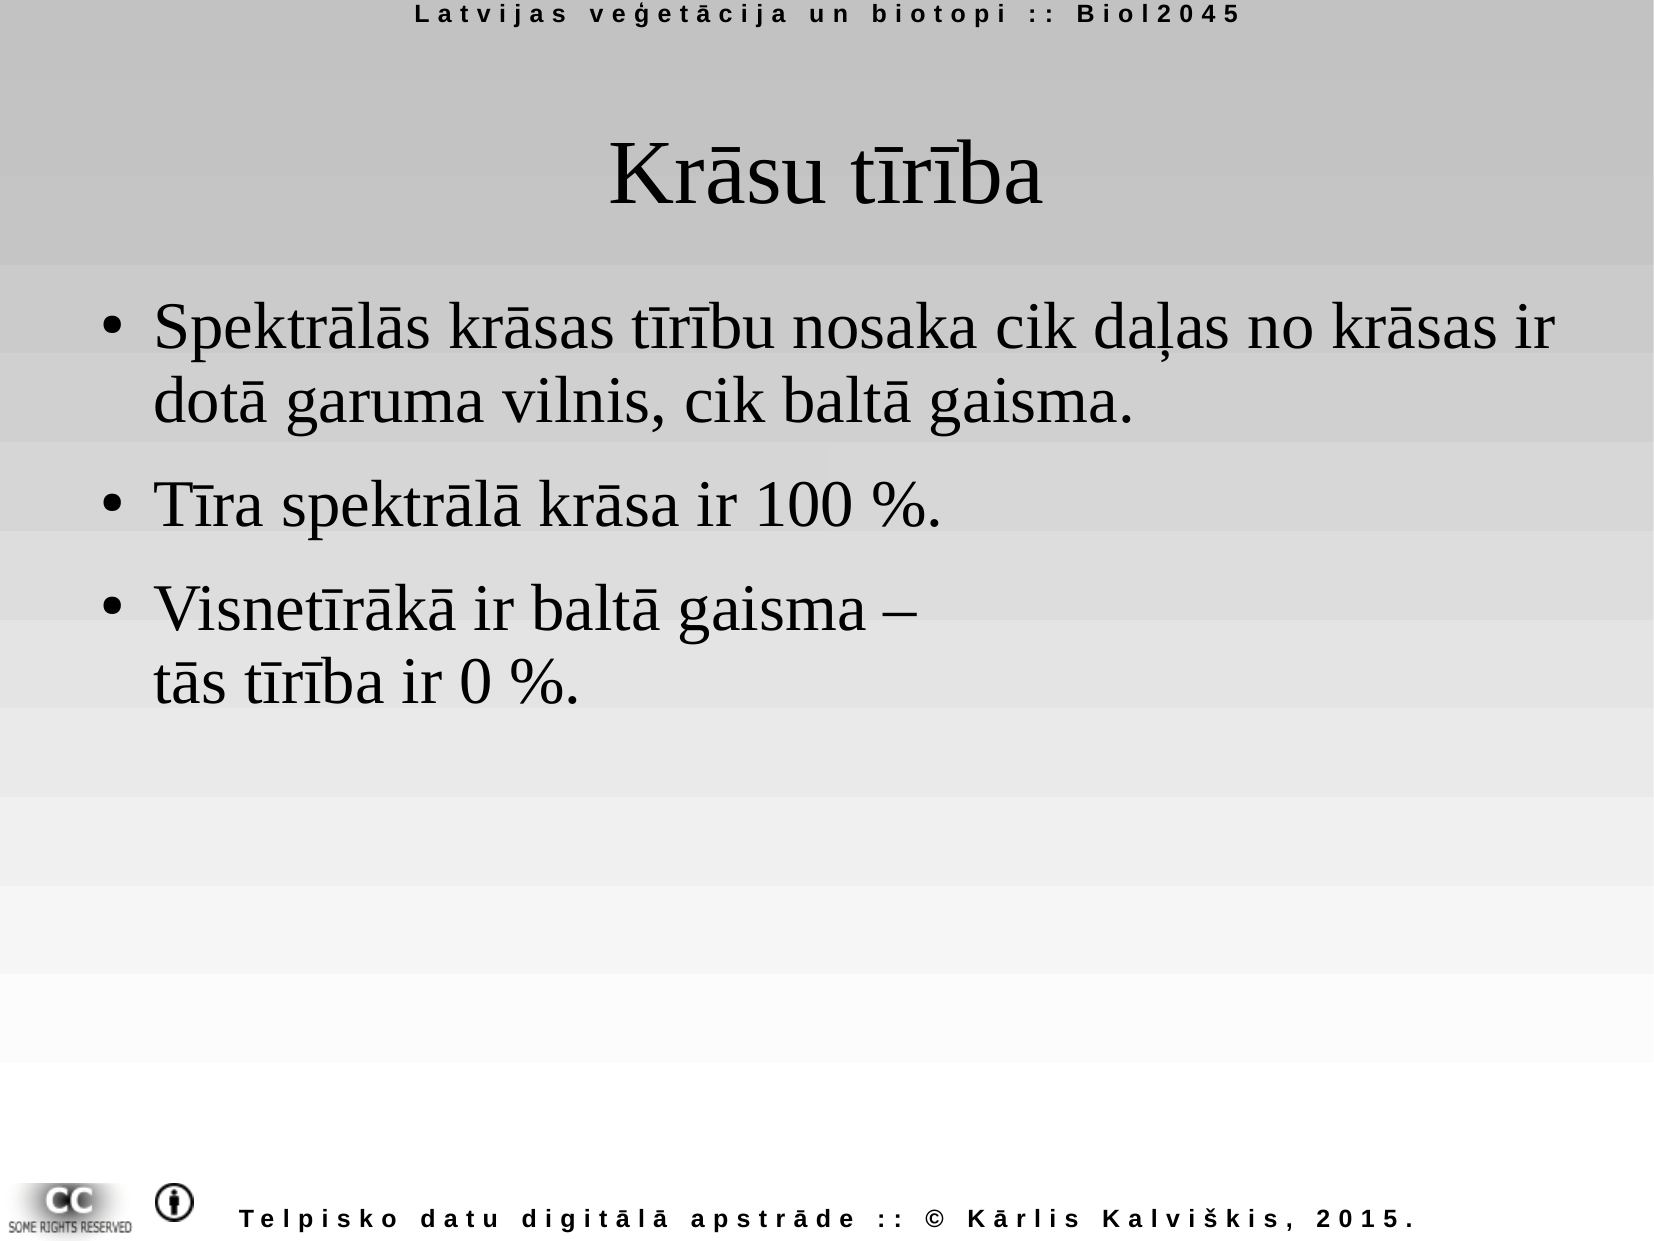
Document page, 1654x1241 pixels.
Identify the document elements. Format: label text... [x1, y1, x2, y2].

picture [0, 0, 1654, 1241]
title Krāsu tīrība [29, 49, 1625, 296]
list Spektrālās krāsas tīrību nosaka cik daļas no krāsas ir dotā garuma vilnis, cik baltā gaisma. Tīra spektrālā krāsa ir 100 %. Visnetīrākā ir baltā gaisma – tās tīrība ir 0 %. [82, 289, 1571, 1113]
